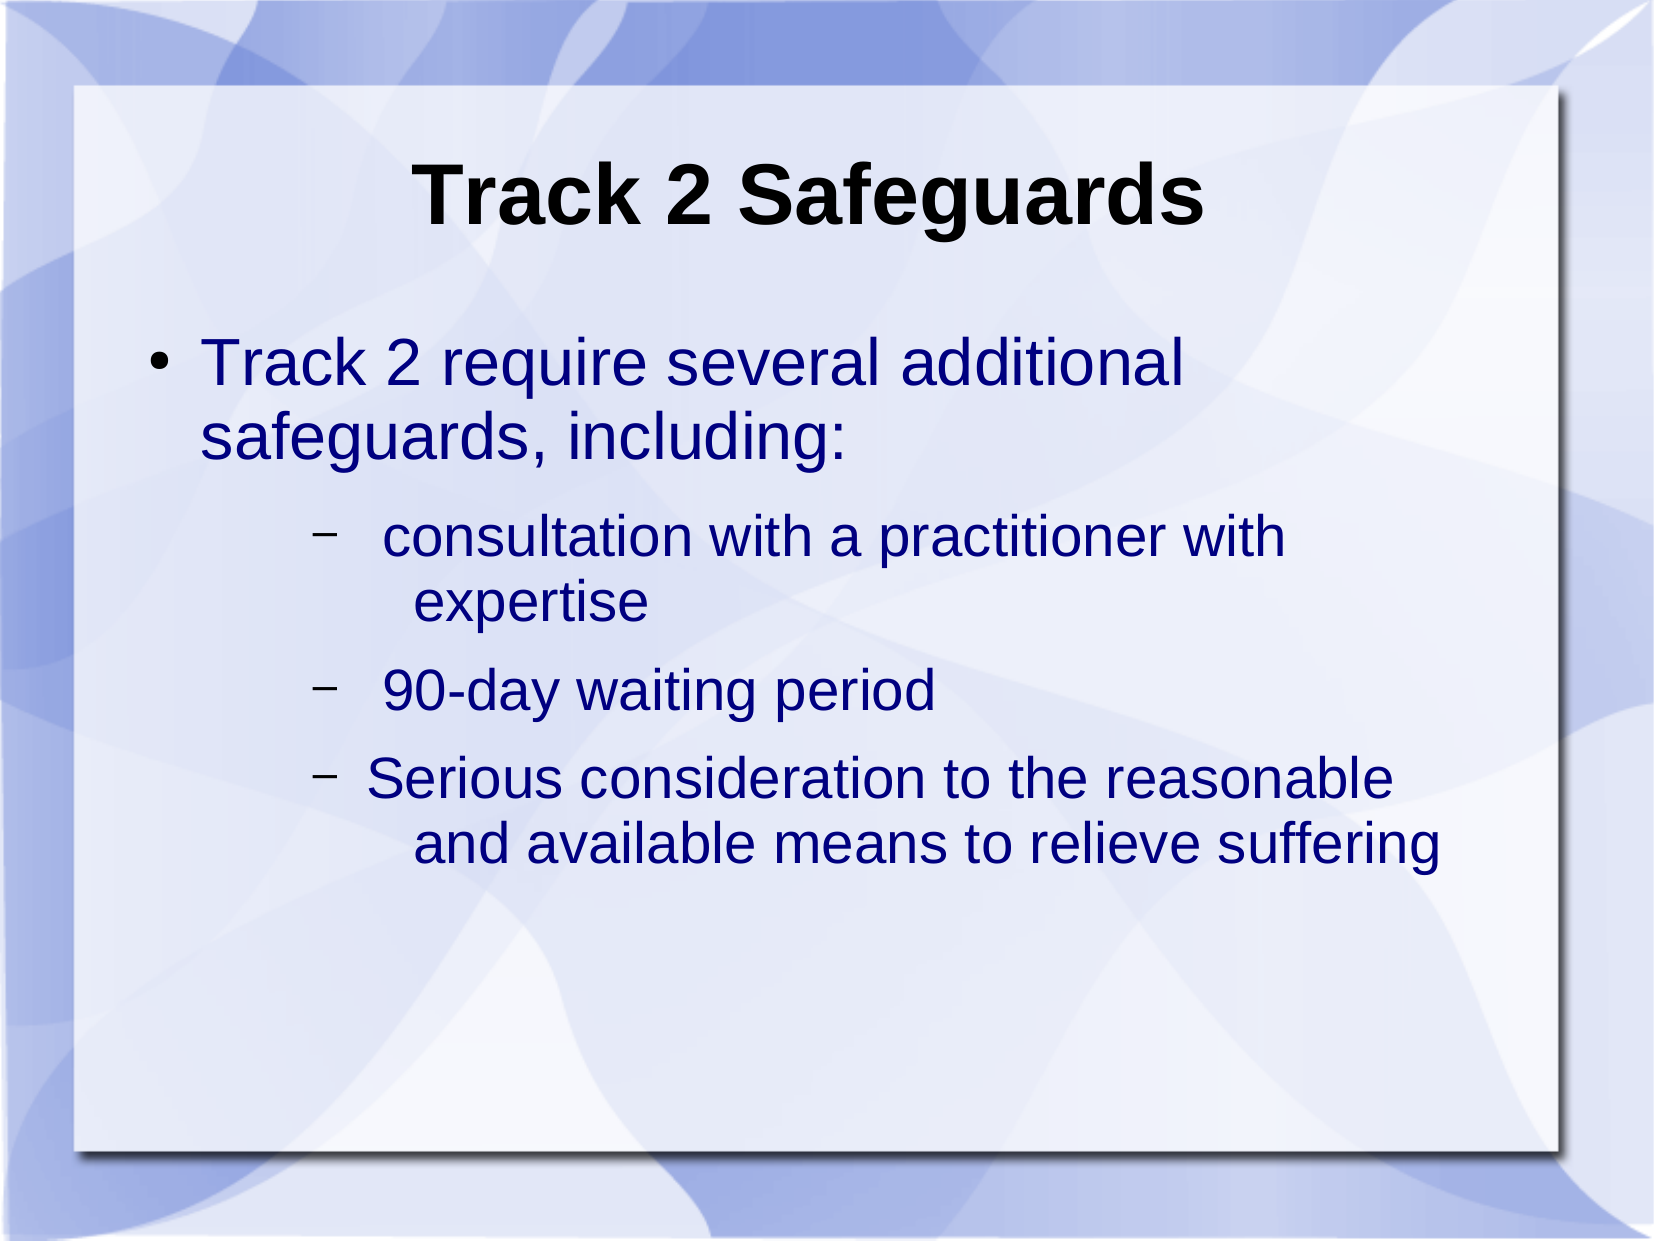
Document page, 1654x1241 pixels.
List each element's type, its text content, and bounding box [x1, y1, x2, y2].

title Track 2 Safeguards [82, 90, 1536, 298]
list Track 2 require several additional safeguards, including: consultation with a practitioner with expertise 90-day waiting period Serious consideration to the reasonable and available means to relieve suffering [129, 324, 1489, 975]
picture [0, 0, 1654, 1241]
